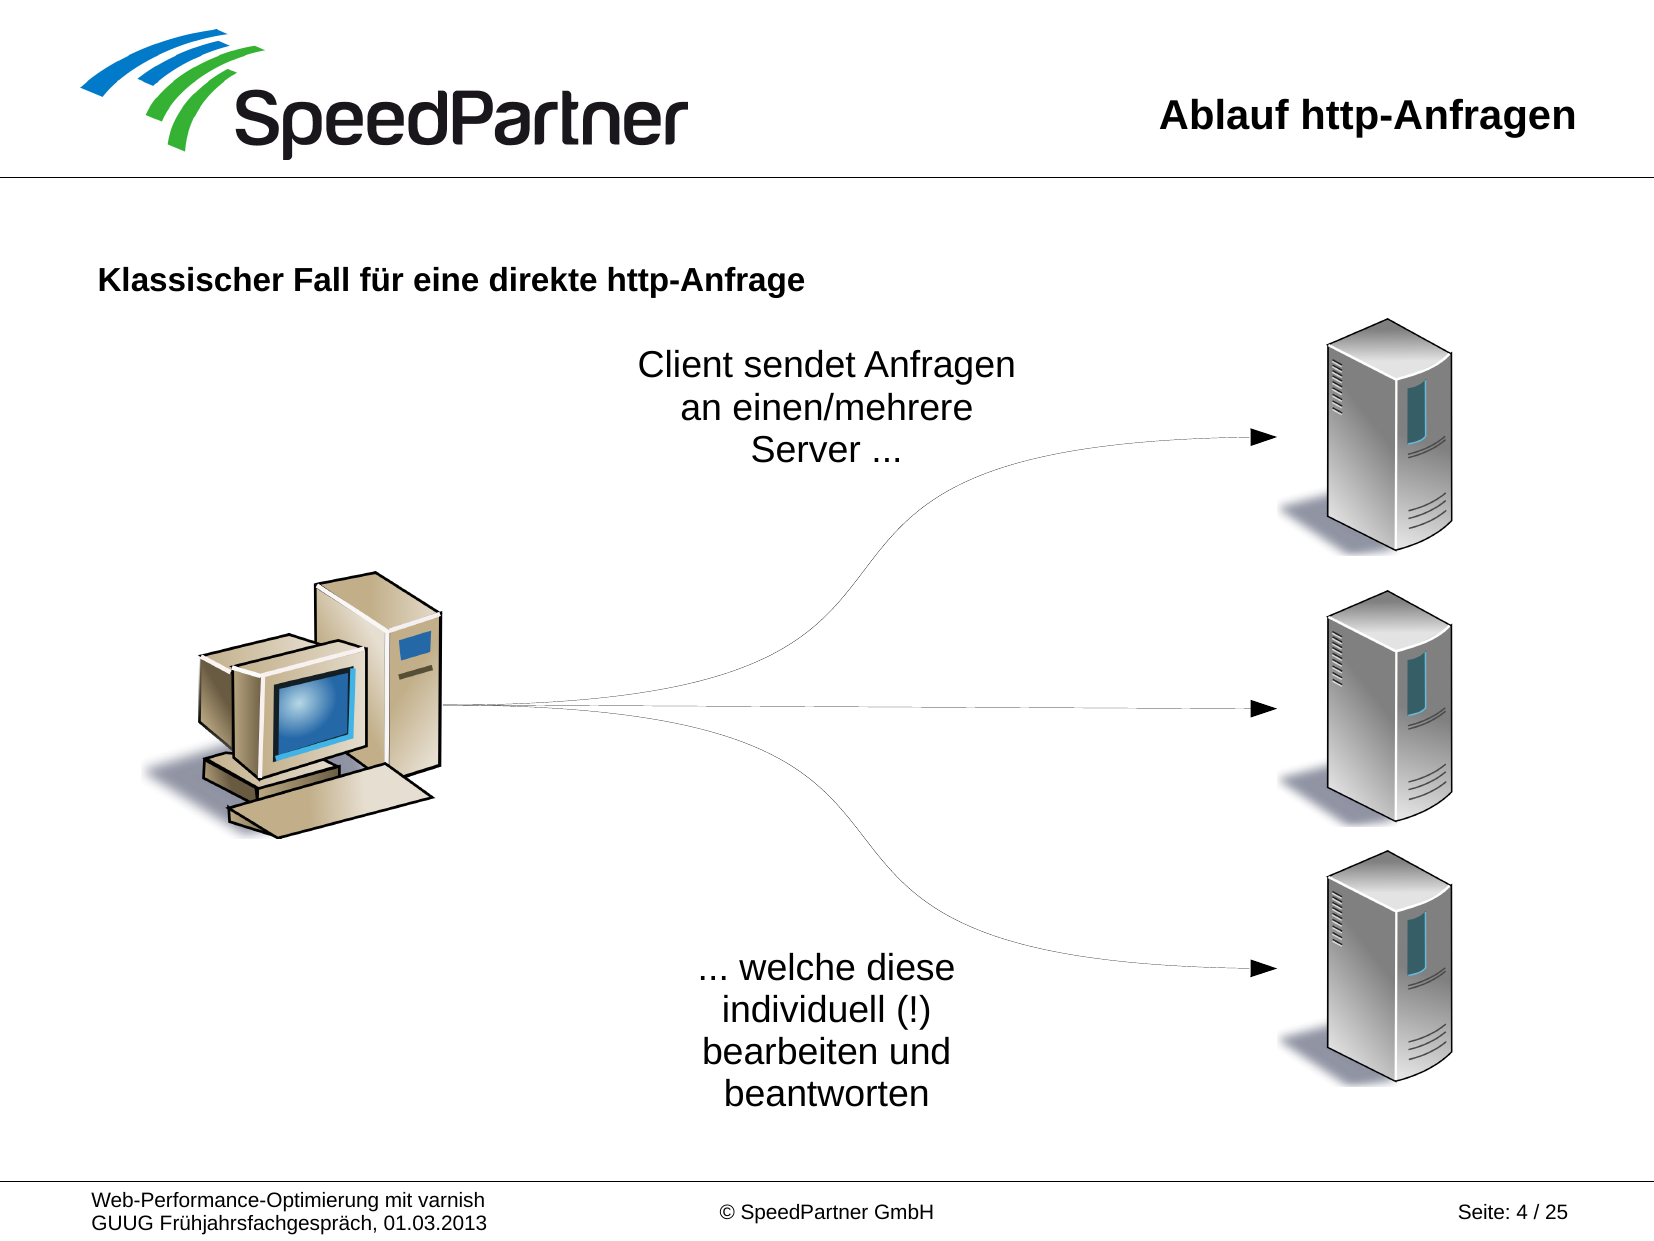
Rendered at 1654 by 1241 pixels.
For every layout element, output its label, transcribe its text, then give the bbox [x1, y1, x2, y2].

title Ablauf http-Anfragen [590, 70, 1577, 160]
picture [80, 29, 688, 160]
picture [1277, 318, 1453, 556]
picture [1277, 590, 1453, 827]
text_box ... welche diese individuell (!) bearbeiten und beantworten [561, 938, 1093, 1122]
text_box Client sendet Anfragen an einen/mehrere Server ... [561, 336, 1093, 478]
text_box Klassischer Fall für eine direkte http-Anfrage [82, 253, 1565, 1177]
picture [1277, 850, 1453, 1087]
picture [141, 571, 443, 839]
